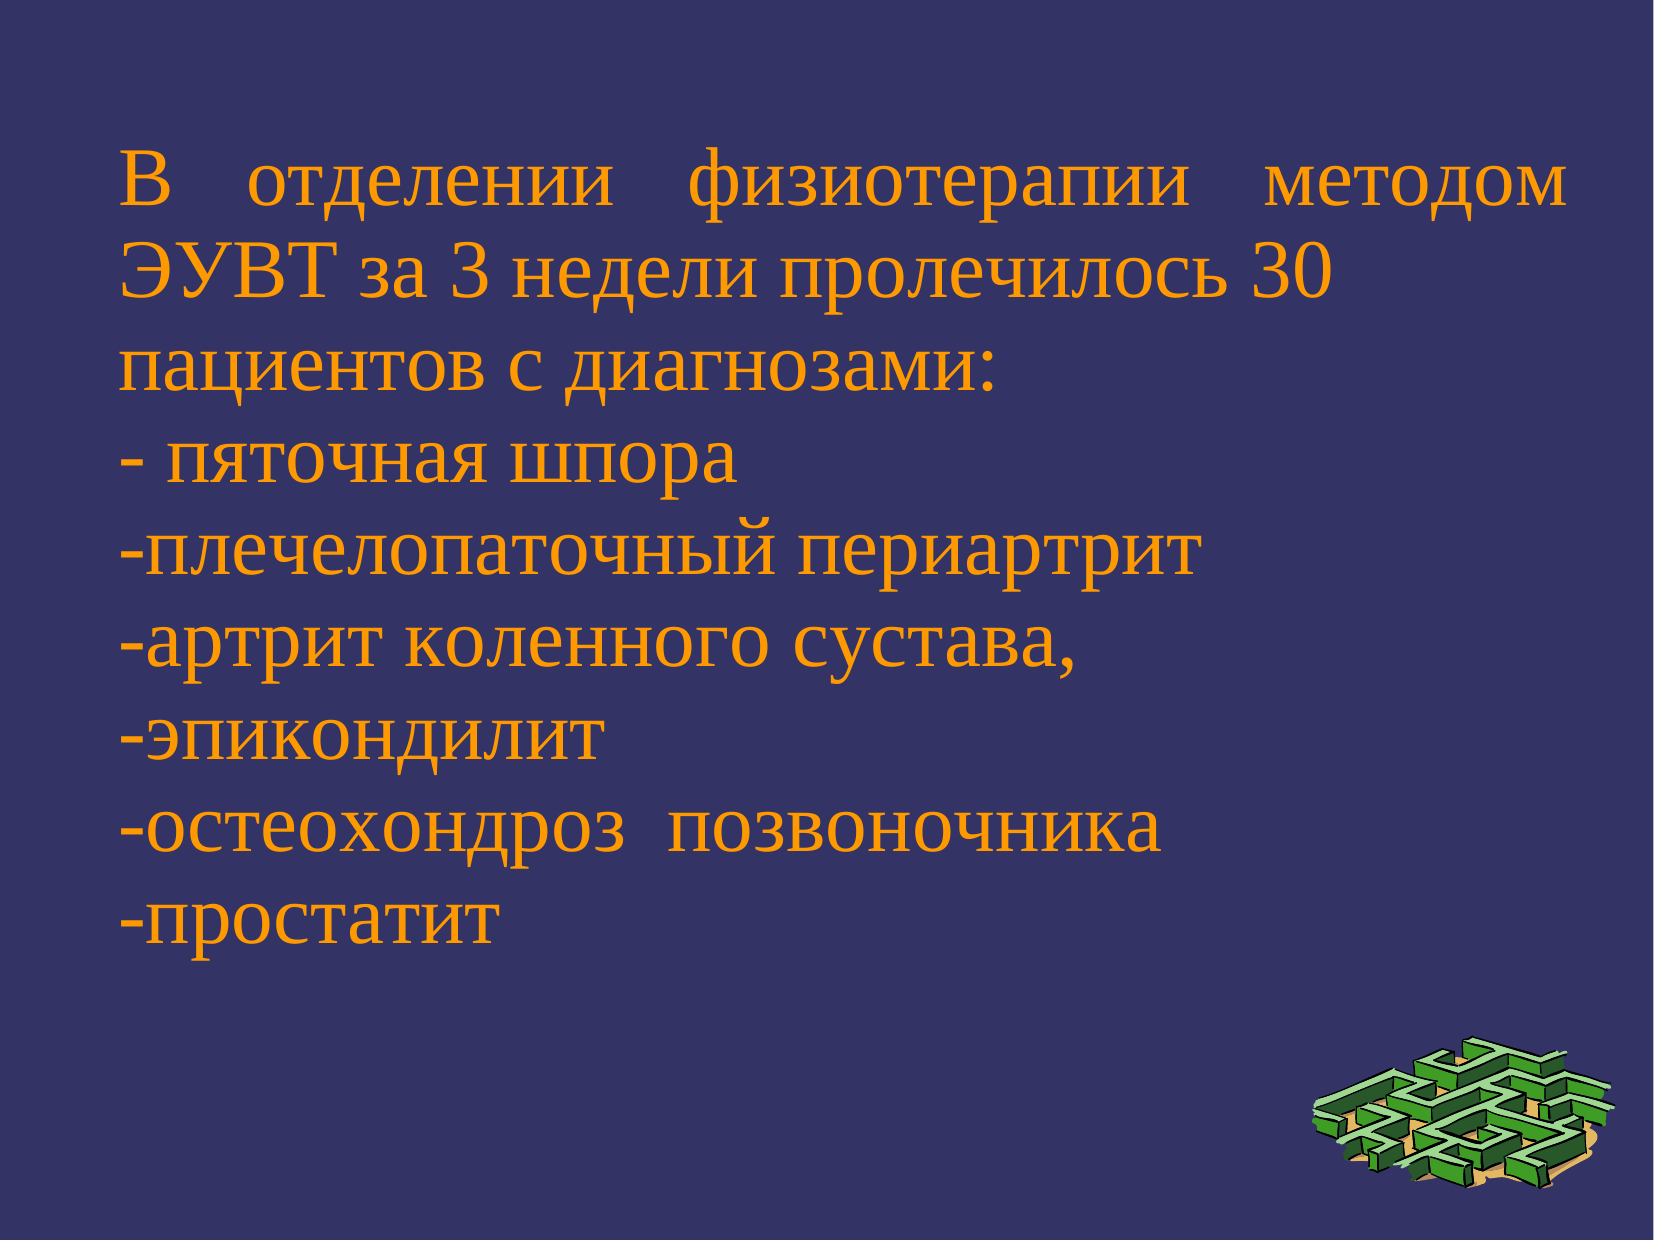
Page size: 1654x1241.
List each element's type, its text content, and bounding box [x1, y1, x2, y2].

subtitle В отделении физиотерапии методом ЭУВТ за 3 недели пролечилось 30 пациентов с диагнозами: - пяточная шпора -плечелопаточный периартрит -артрит коленного сустава, -эпикондилит -остеохондроз позвоночника -простатит [118, 94, 1570, 999]
